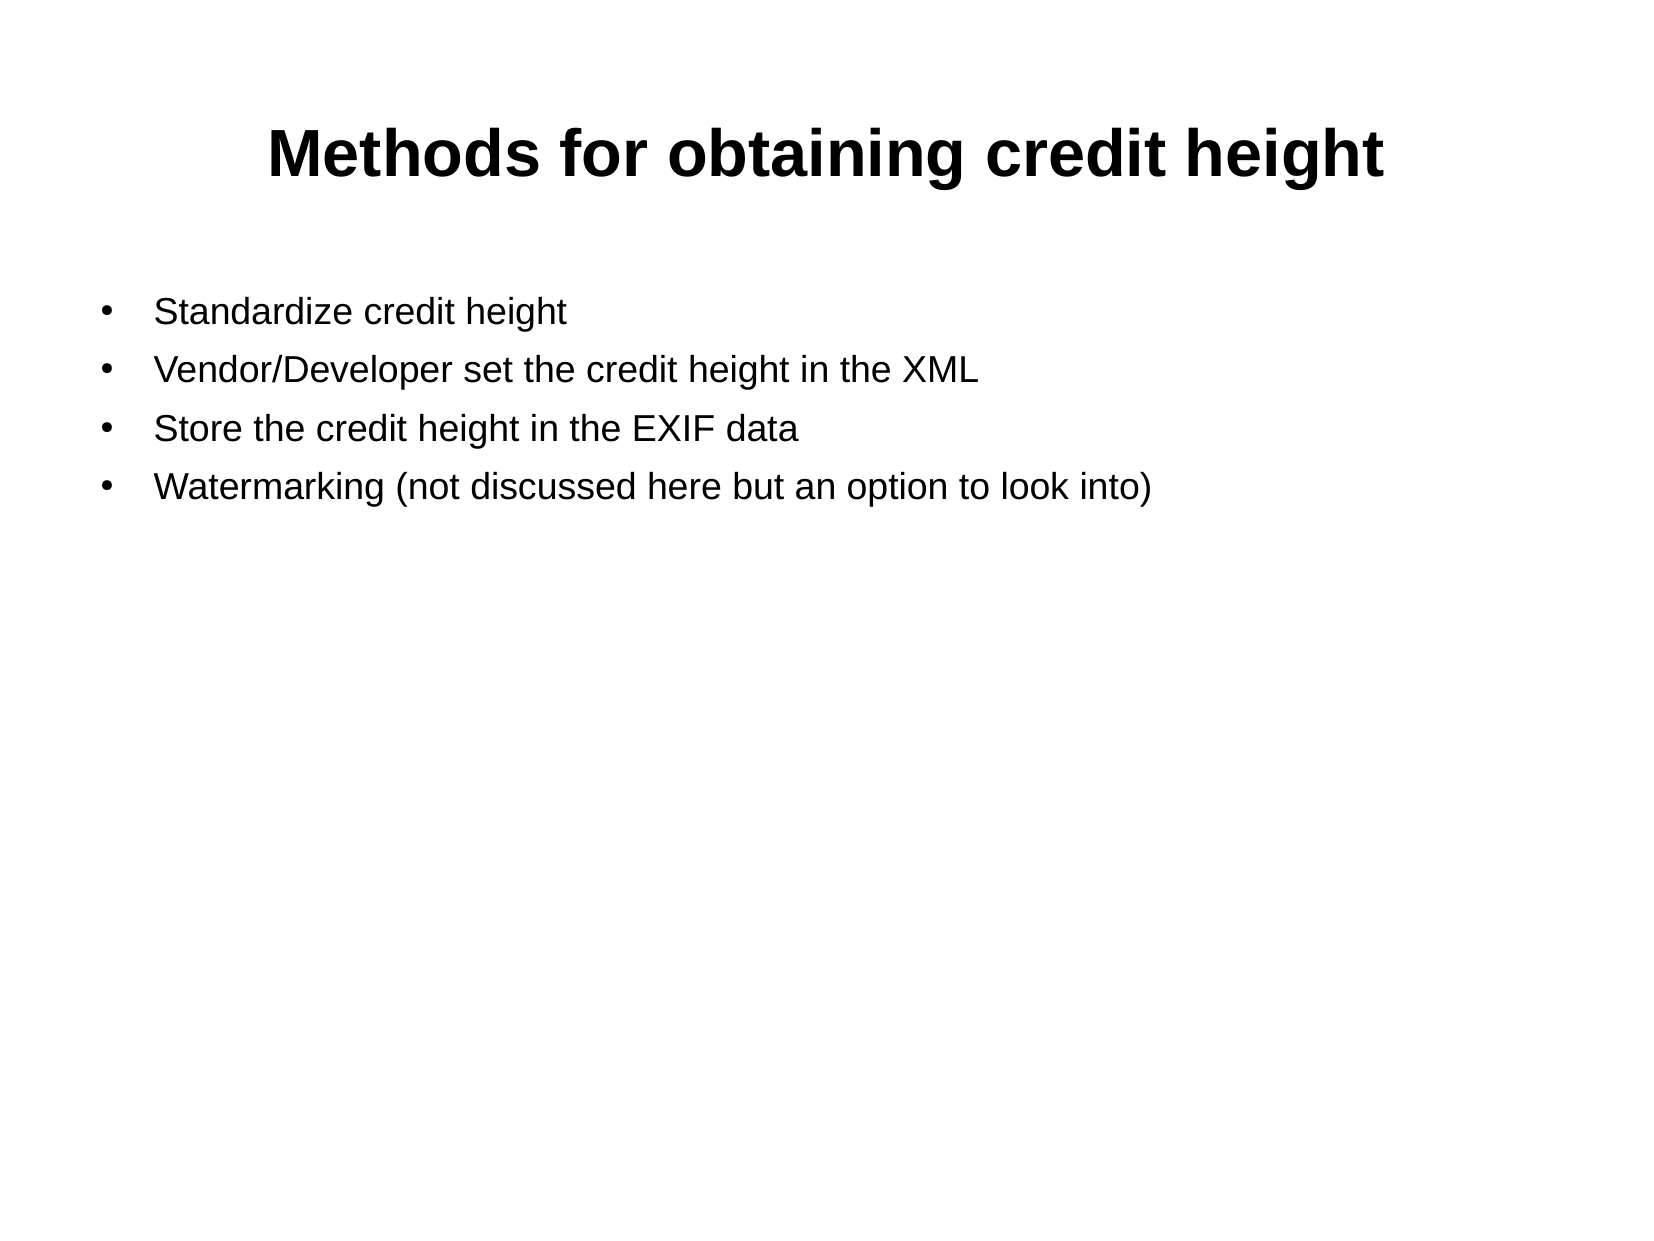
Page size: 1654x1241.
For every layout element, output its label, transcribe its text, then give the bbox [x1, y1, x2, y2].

title Methods for obtaining credit height [82, 49, 1571, 257]
list Standardize credit height Vendor/Developer set the credit height in the XML Store the credit height in the EXIF data Watermarking (not discussed here but an option to look into) [82, 290, 1576, 1171]
